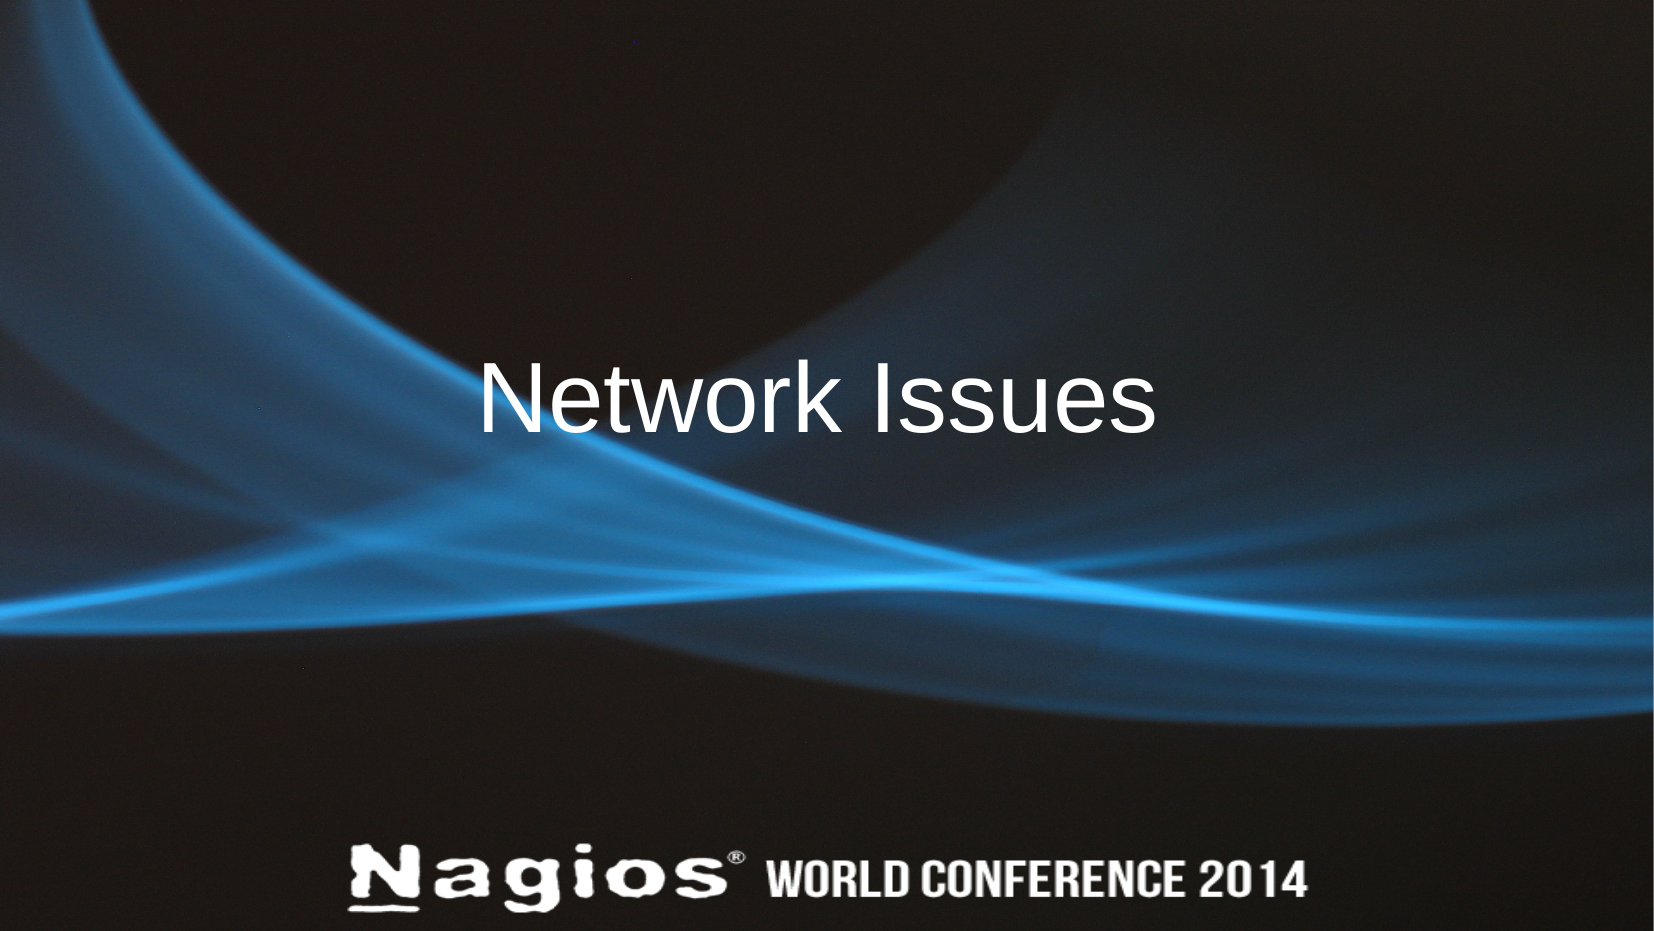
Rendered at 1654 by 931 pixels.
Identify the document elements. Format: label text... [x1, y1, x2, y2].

picture [0, 0, 1654, 931]
text_box Network Issues [60, 334, 1576, 462]
